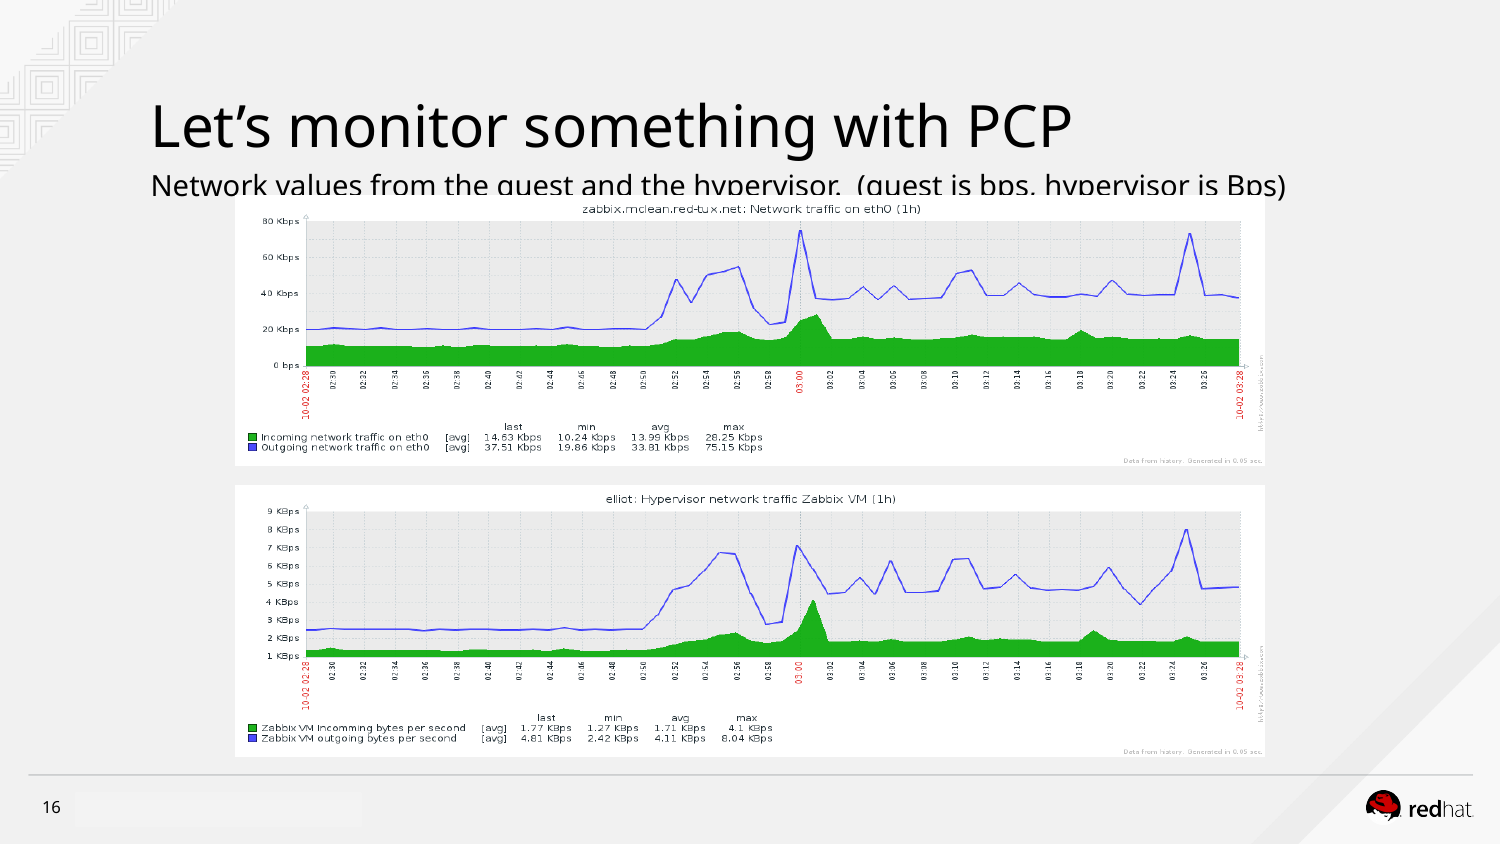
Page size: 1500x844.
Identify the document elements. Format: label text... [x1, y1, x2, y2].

subtitle Network values from the guest and the hypervisor. (guest is bps, hypervisor is Bps) [135, 152, 1365, 218]
slide_number <number> [16, 776, 77, 842]
title Let’s monitor something with PCP [135, 0, 1365, 152]
picture [0, 0, 1500, 844]
